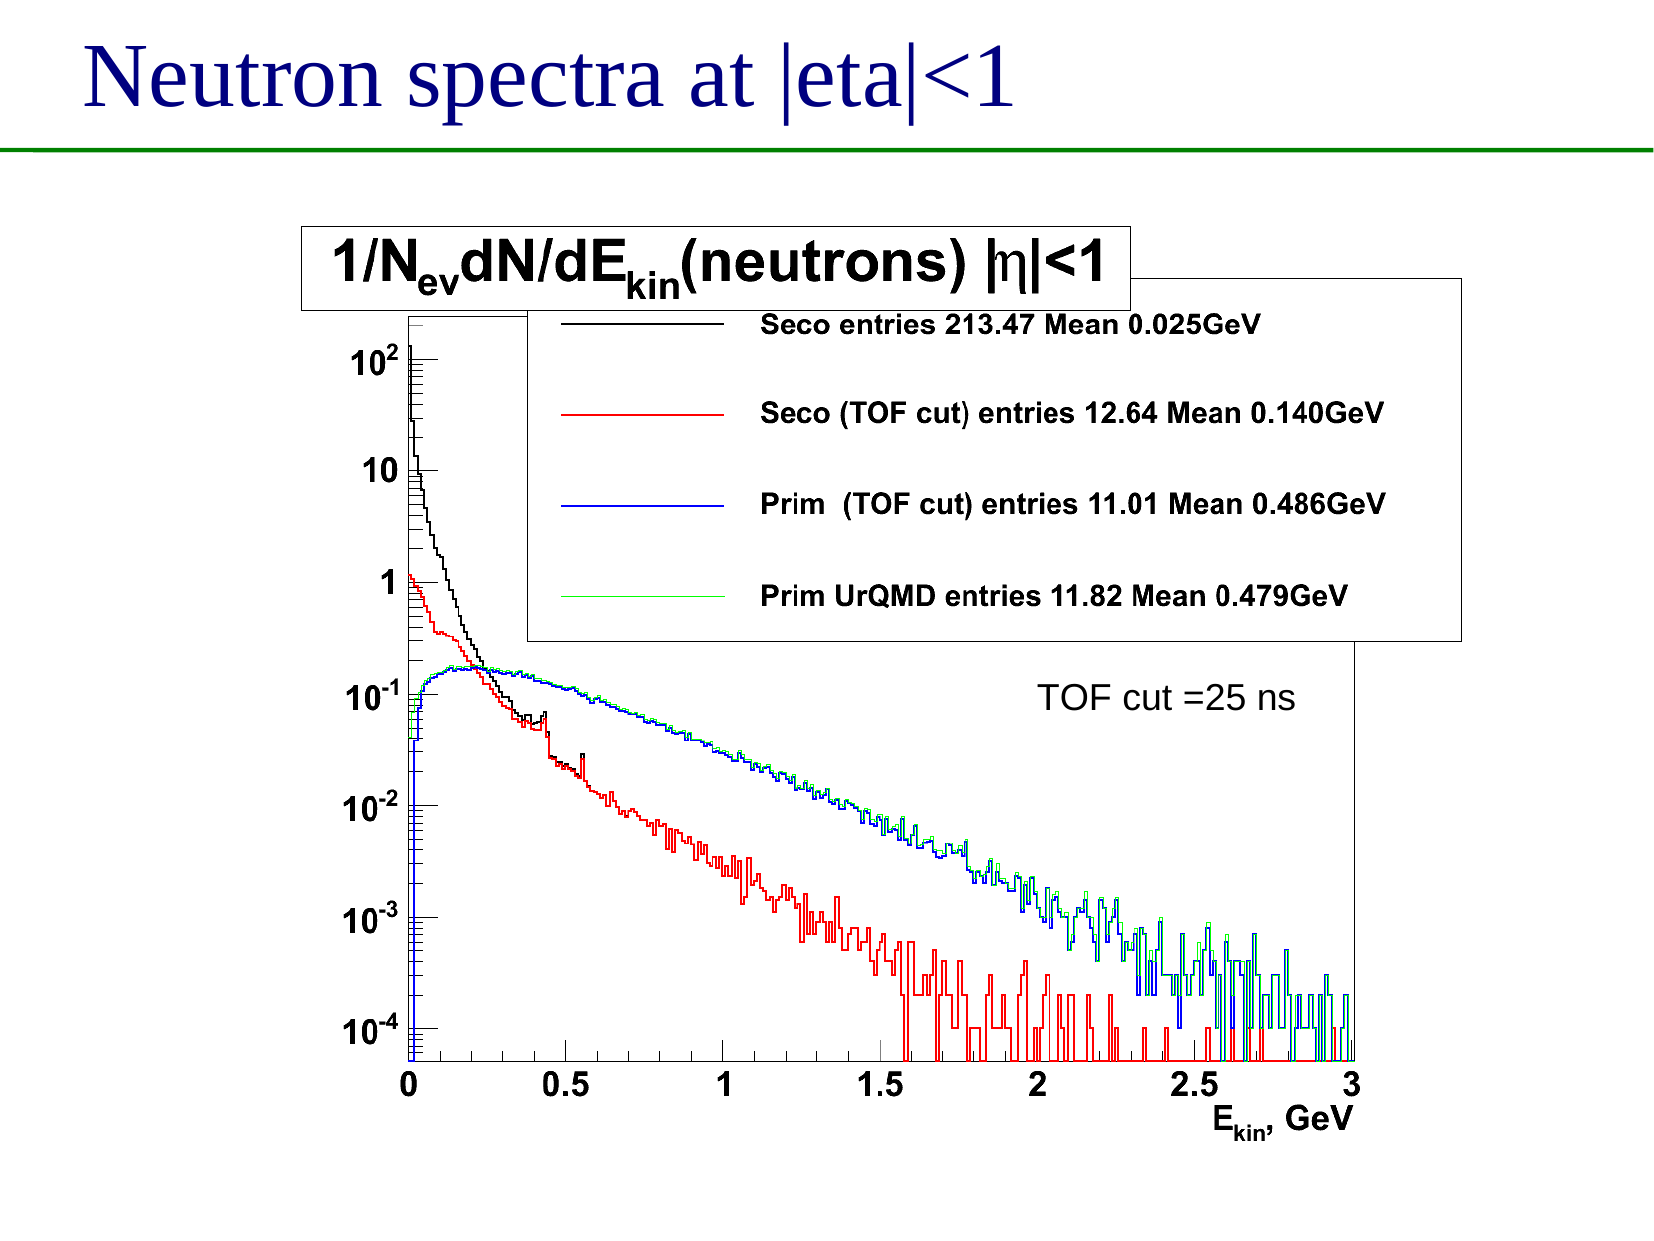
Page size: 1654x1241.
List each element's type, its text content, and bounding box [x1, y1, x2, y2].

title Neutron spectra at |eta|<1 [0, 0, 1080, 147]
text_box TOF cut =25 ns [1022, 669, 1312, 726]
picture [290, 222, 1472, 1155]
